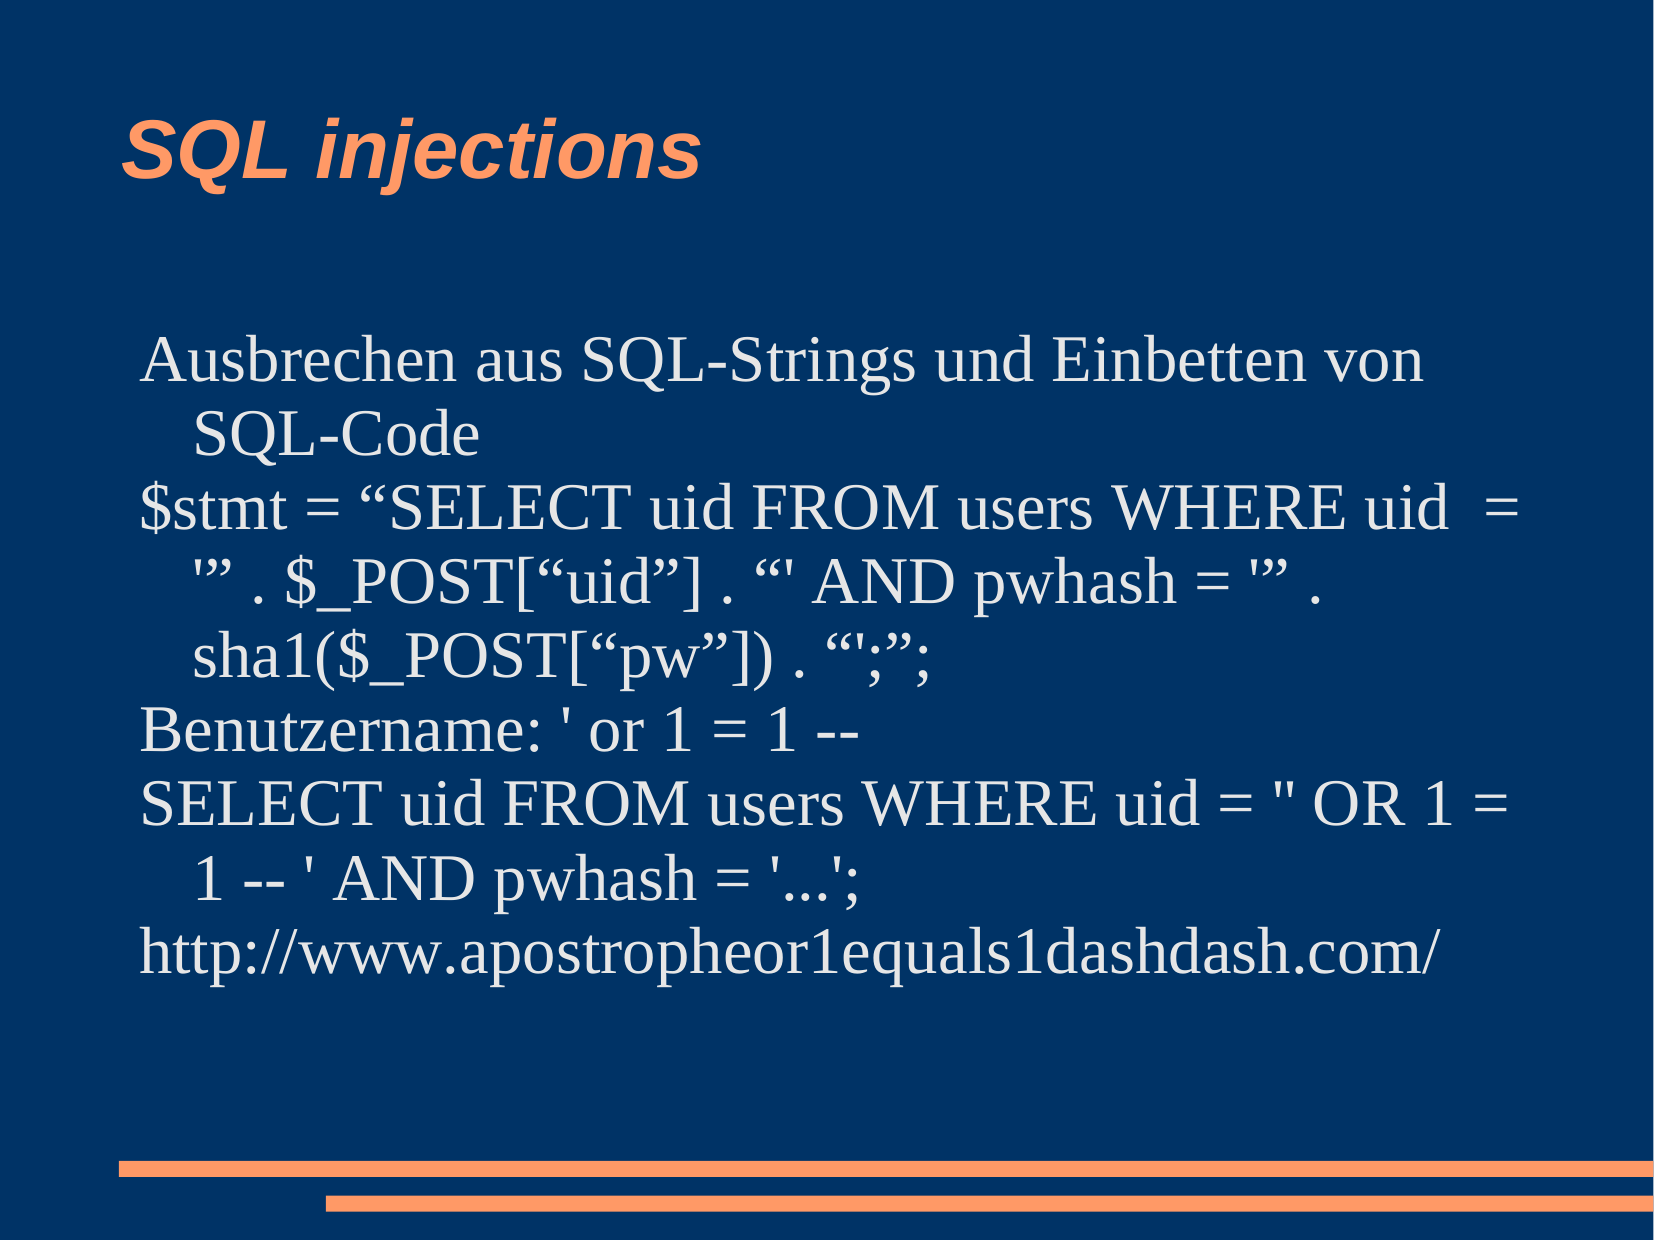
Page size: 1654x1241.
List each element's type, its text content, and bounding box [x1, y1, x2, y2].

list Ausbrechen aus SQL-Strings und Einbetten von SQL-Code $stmt = “SELECT uid FROM users WHERE uid = '” . $_POST[“uid”] . “' AND pwhash = '” . sha1($_POST[“pw”]) . “';”; Benutzername: ' or 1 = 1 -- SELECT uid FROM users WHERE uid = '' OR 1 = 1 -- ' AND pwhash = '...'; http://www.apostropheor1equals1dashdash.com/ [121, 322, 1561, 1118]
title SQL injections [121, 53, 1534, 247]
